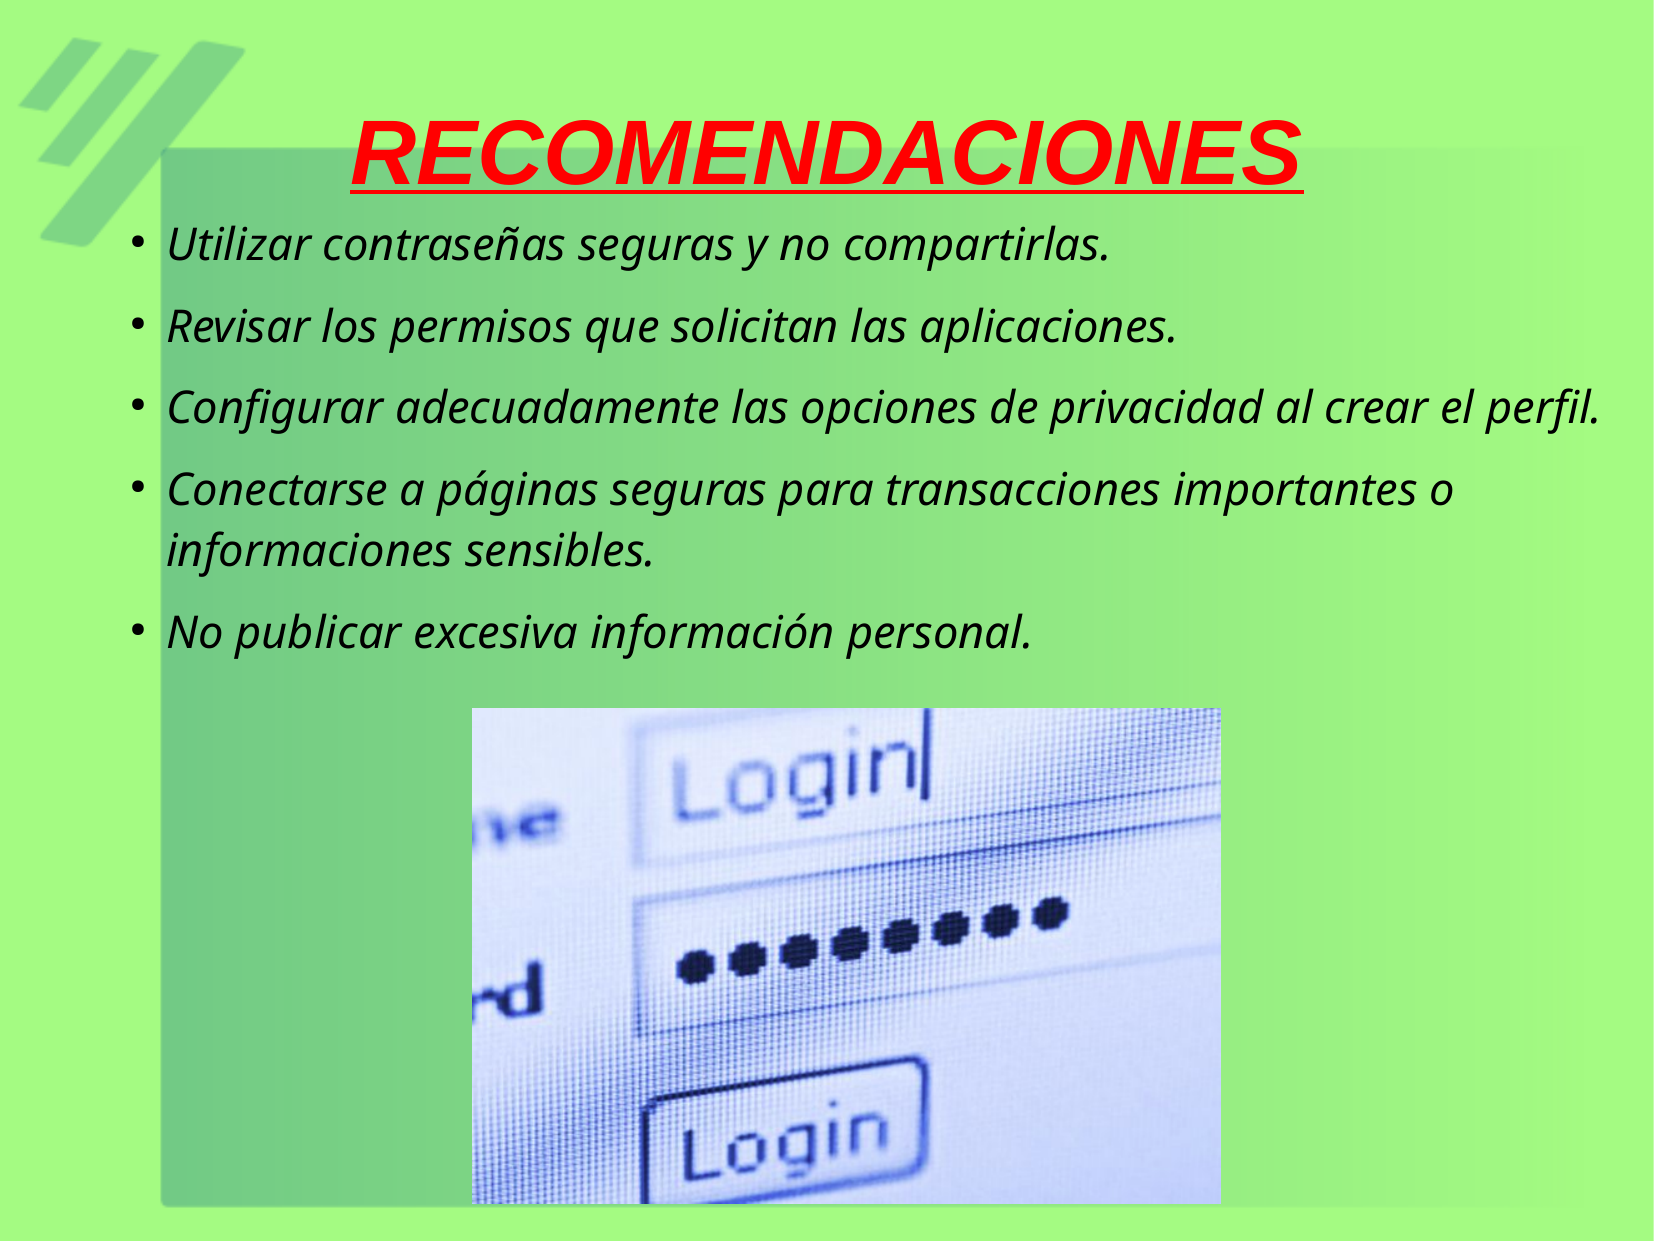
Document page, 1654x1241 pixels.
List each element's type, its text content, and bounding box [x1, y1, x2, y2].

picture [0, 0, 1654, 1241]
list Utilizar contraseñas seguras y no compartirlas. Revisar los permisos que solicitan las aplicaciones. Configurar adecuadamente las opciones de privacidad al crear el perfil. Conectarse a páginas seguras para transacciones importantes o informaciones sensibles. No publicar excesiva información personal. [118, 212, 1630, 674]
title RECOMENDACIONES [82, 49, 1571, 257]
